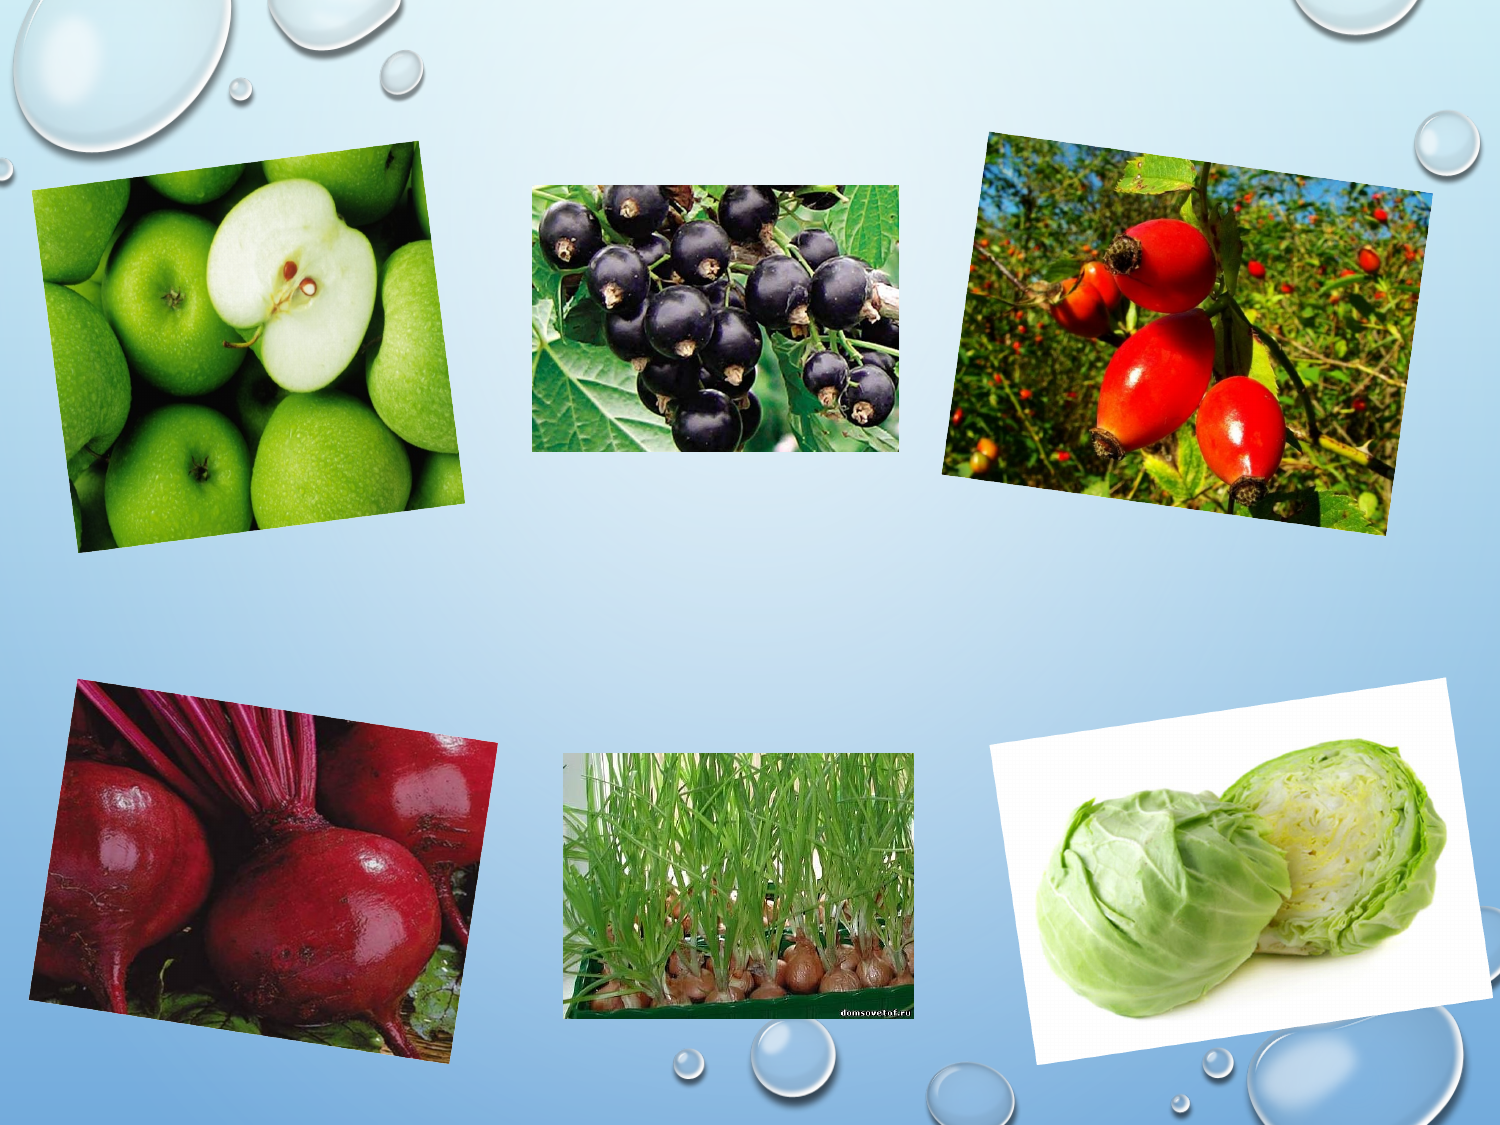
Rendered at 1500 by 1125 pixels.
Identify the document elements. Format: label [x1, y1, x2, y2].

picture [31, 140, 465, 553]
picture [989, 677, 1493, 1065]
picture [563, 753, 914, 1019]
picture [28, 678, 498, 1064]
picture [532, 185, 899, 452]
picture [941, 131, 1433, 536]
